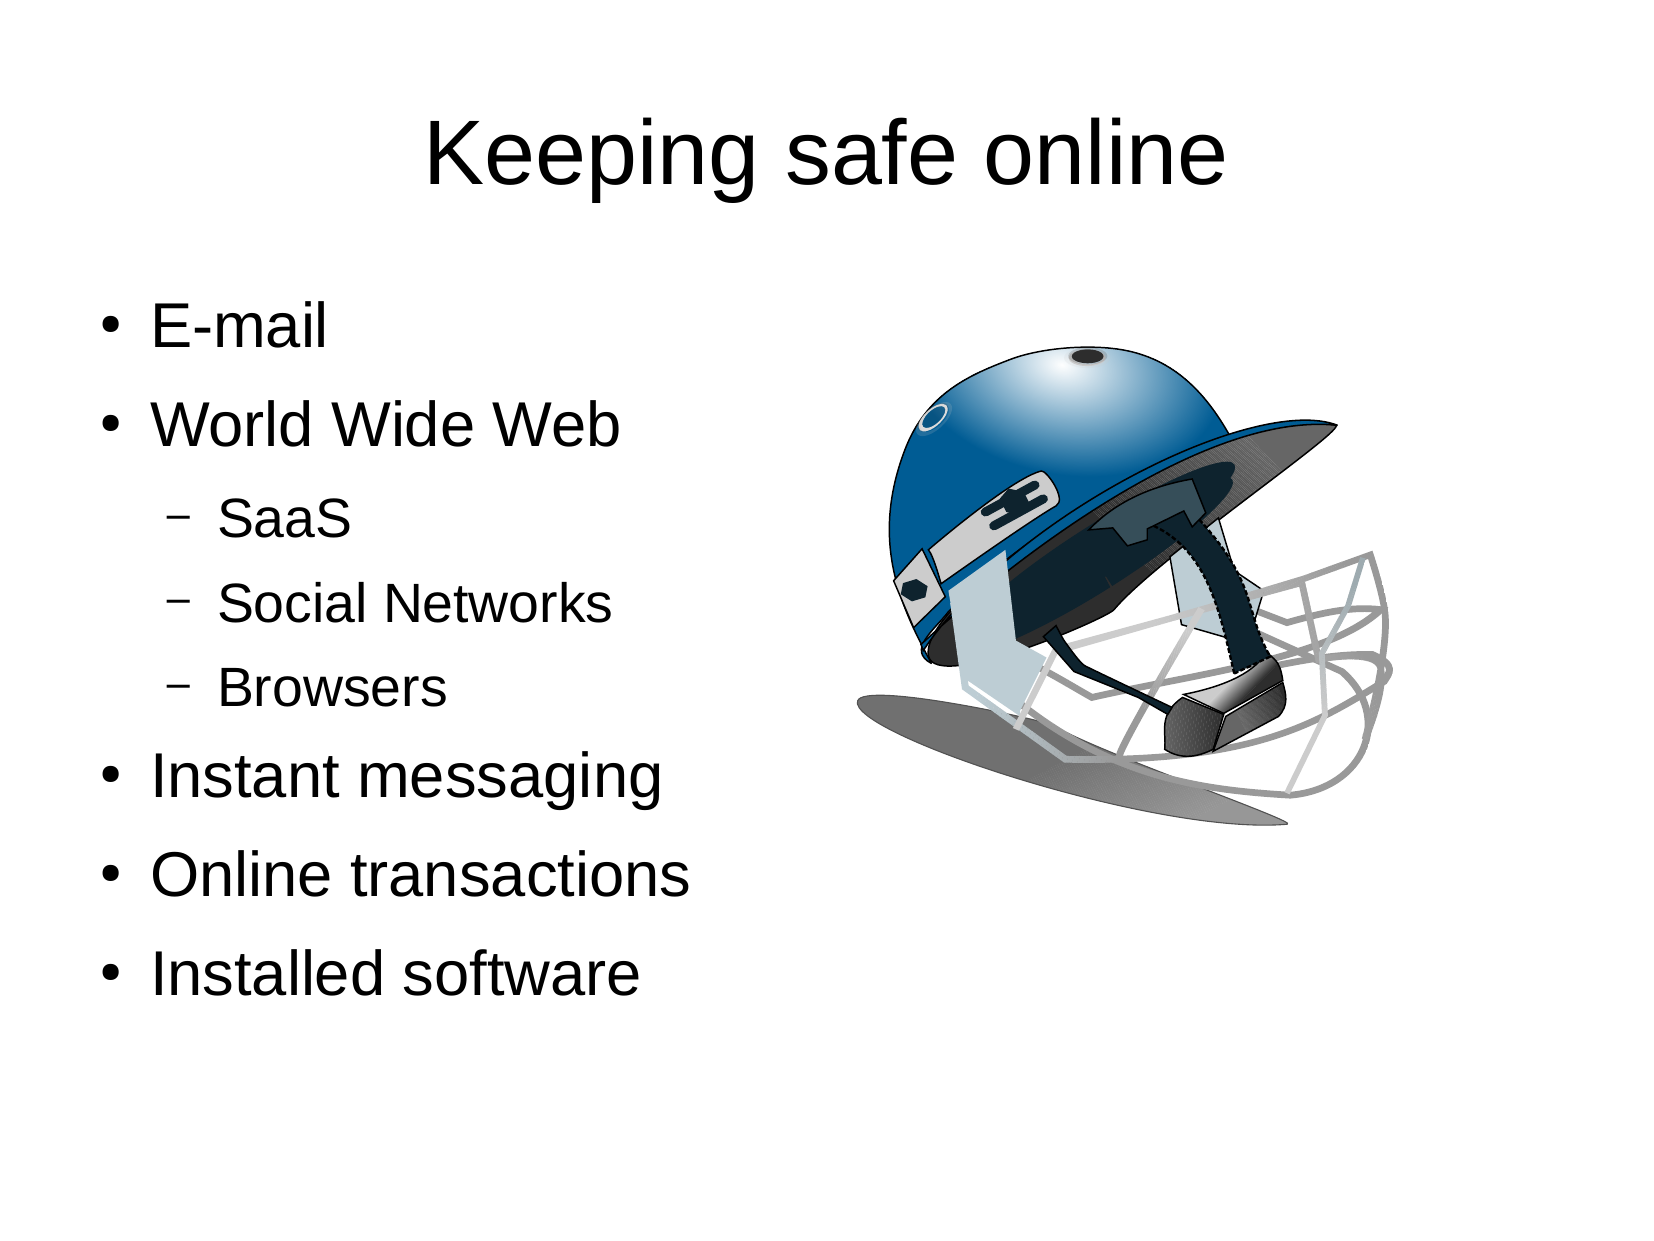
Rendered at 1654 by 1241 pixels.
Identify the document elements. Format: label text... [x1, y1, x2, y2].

title Keeping safe online [82, 49, 1571, 257]
picture [707, 271, 1654, 944]
list E-mail World Wide Web SaaS Social Networks Browsers Instant messaging Online transactions Installed software [82, 290, 1571, 1010]
